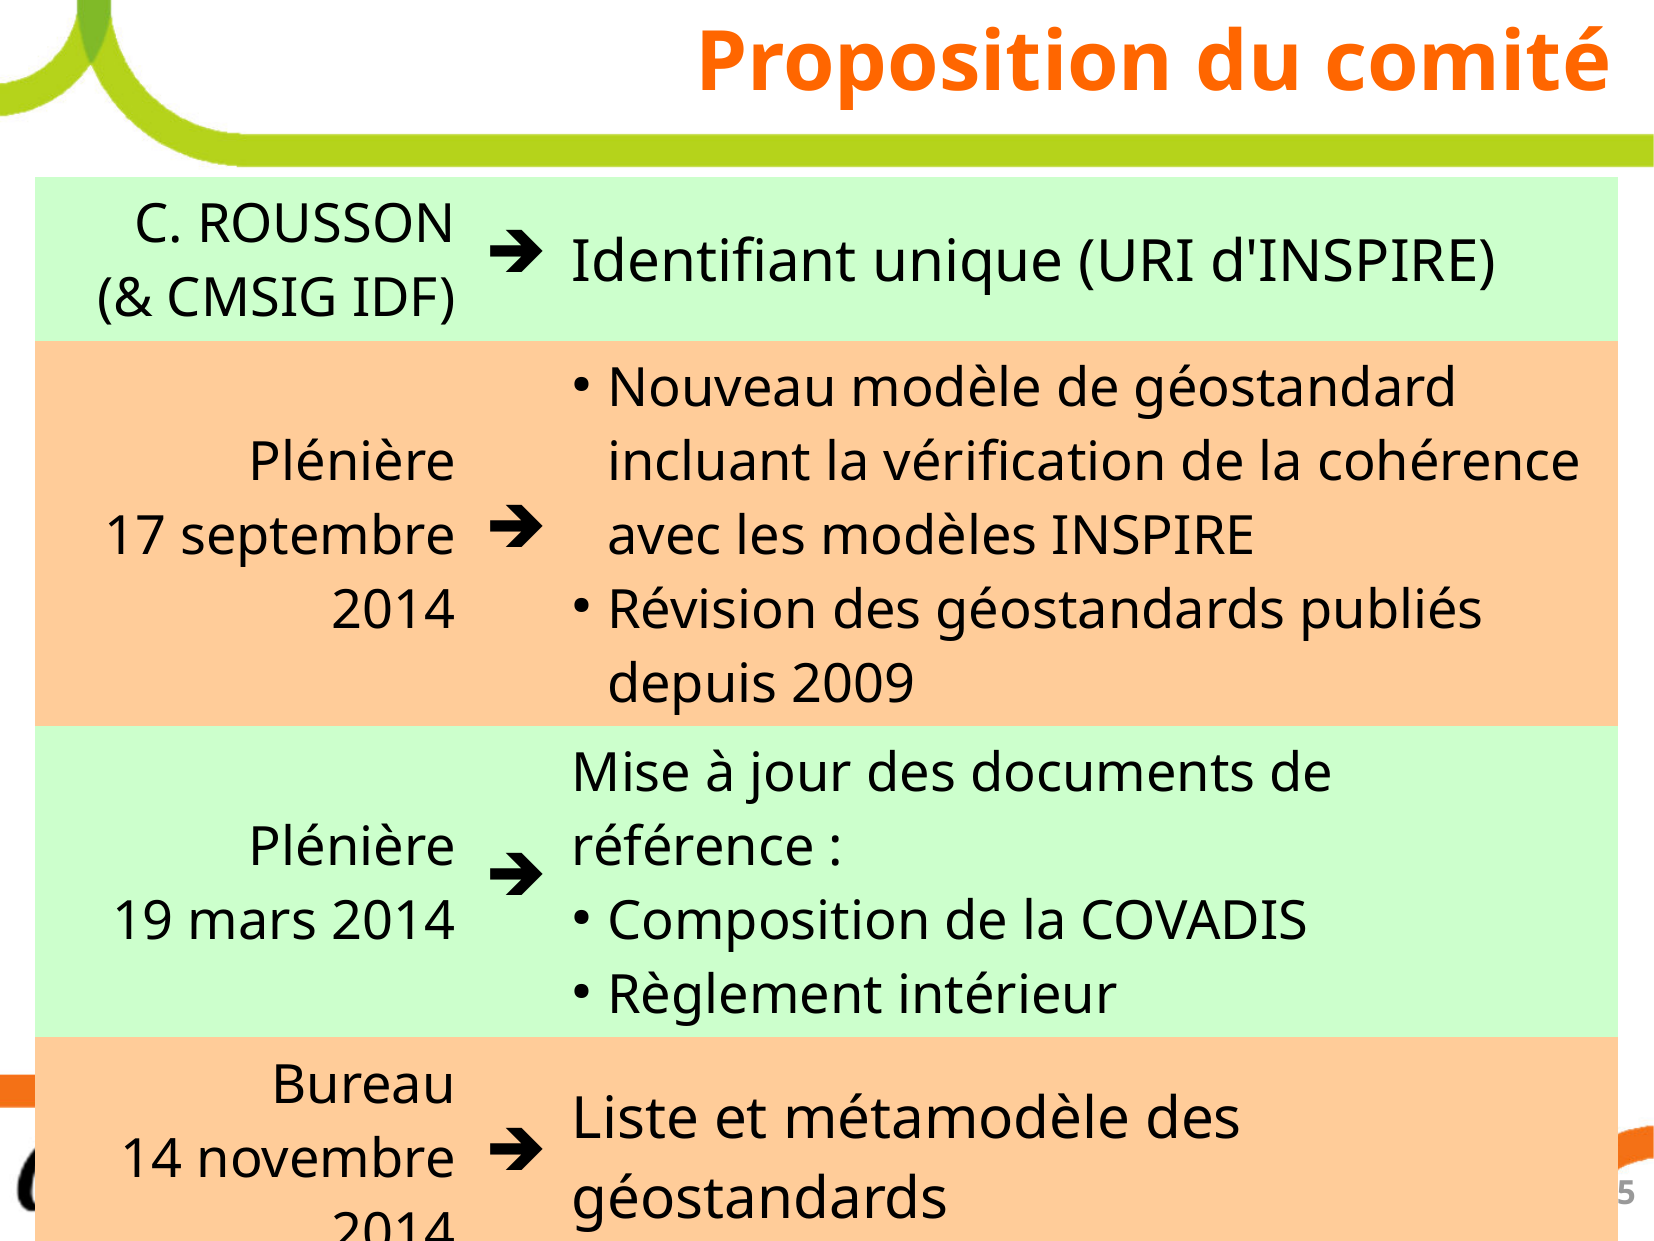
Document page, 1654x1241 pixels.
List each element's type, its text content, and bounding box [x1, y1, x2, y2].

table_cell Mise à jour des documents de référence : Composition de la COVADIS Règlement intérieur [557, 726, 1618, 1037]
title Proposition du comité [177, 0, 1613, 172]
table_cell Bureau 14 novembre 2014 [35, 1037, 471, 1241]
table_cell  [471, 341, 557, 726]
table_cell Plénière 19 mars 2014 [35, 726, 471, 1037]
table_cell Liste et métamodèle des géostandards [557, 1037, 1618, 1241]
picture [0, 0, 1654, 1241]
picture [1618, 1193, 1628, 1200]
table_header Identifiant unique (URI d'INSPIRE) [557, 177, 1618, 341]
table_cell  [471, 726, 557, 1037]
table_cell Nouveau modèle de géostandard incluant la vérification de la cohérence avec les modèles INSPIRE Révision des géostandards publiés depuis 2009 [557, 341, 1618, 726]
table_cell  [471, 1037, 557, 1241]
table_header C. ROUSSON (& CMSIG IDF) [35, 177, 471, 341]
table_header  [471, 177, 557, 341]
table_cell Plénière 17 septembre 2014 [35, 341, 471, 726]
